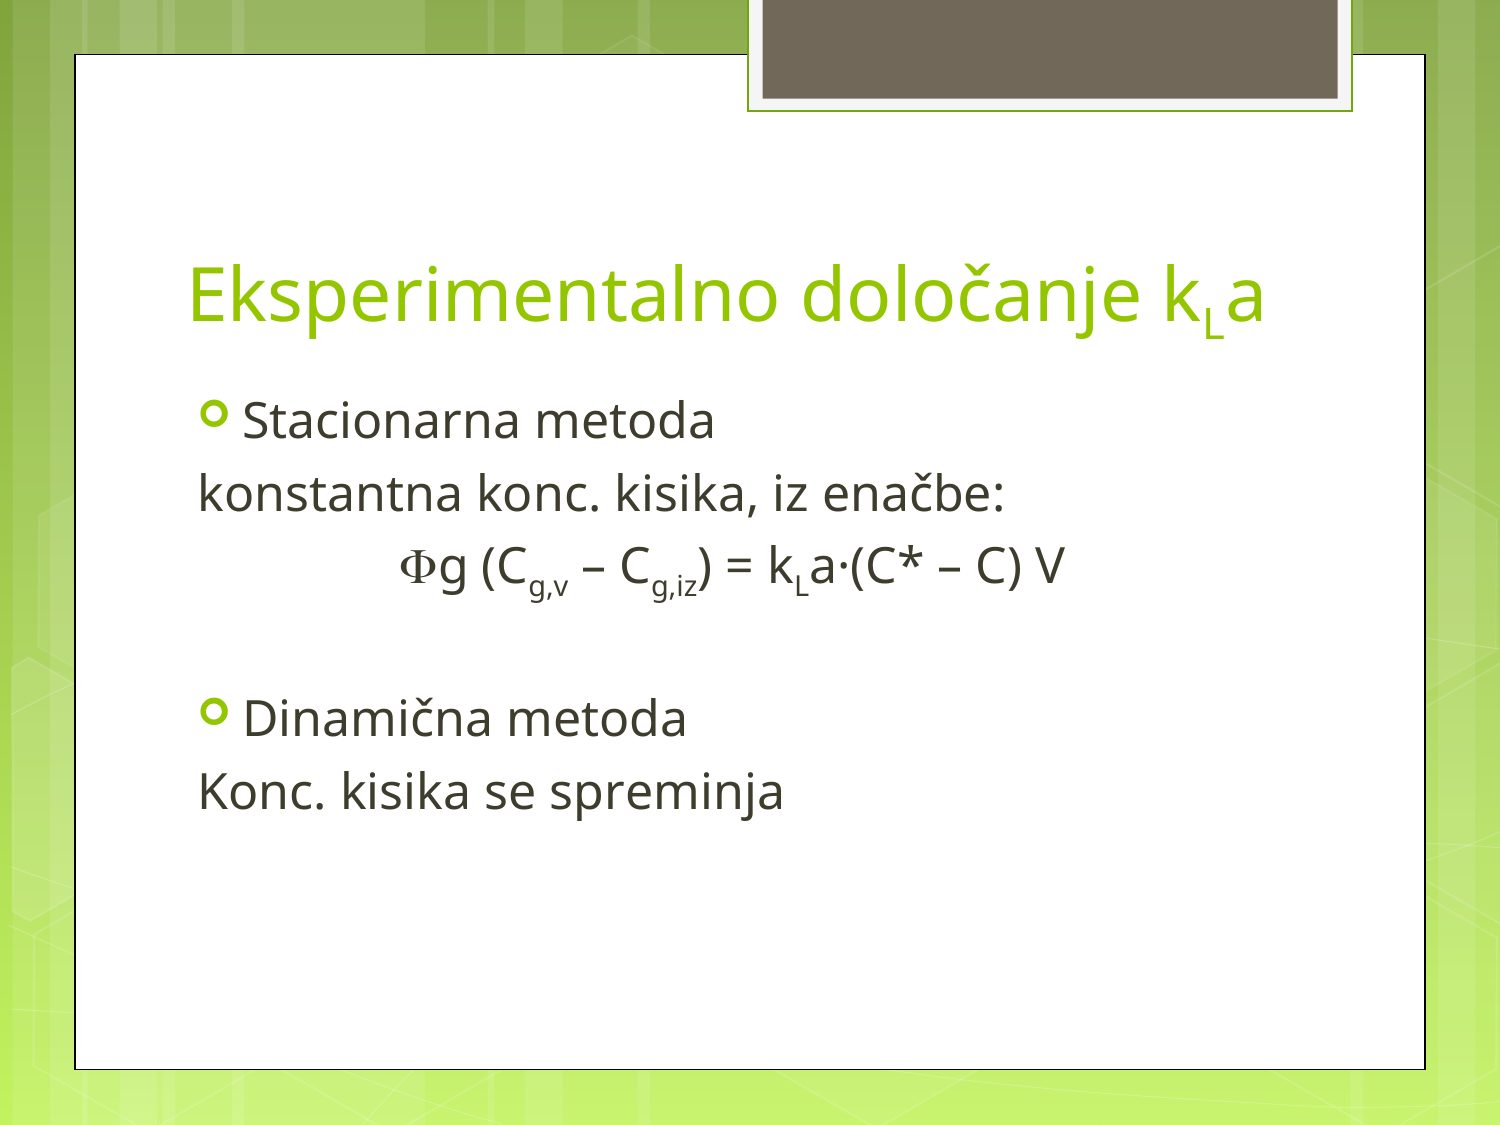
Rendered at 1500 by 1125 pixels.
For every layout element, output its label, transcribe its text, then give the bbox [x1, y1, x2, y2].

list Stacionarna metoda konstantna konc. kisika, iz enačbe: g (Cg,v – Cg,iz) = kLa·(C* – C) V Dinamična metoda Konc. kisika se spreminja [171, 381, 1283, 957]
title Eksperimentalno določanje kLa [171, 168, 1324, 356]
